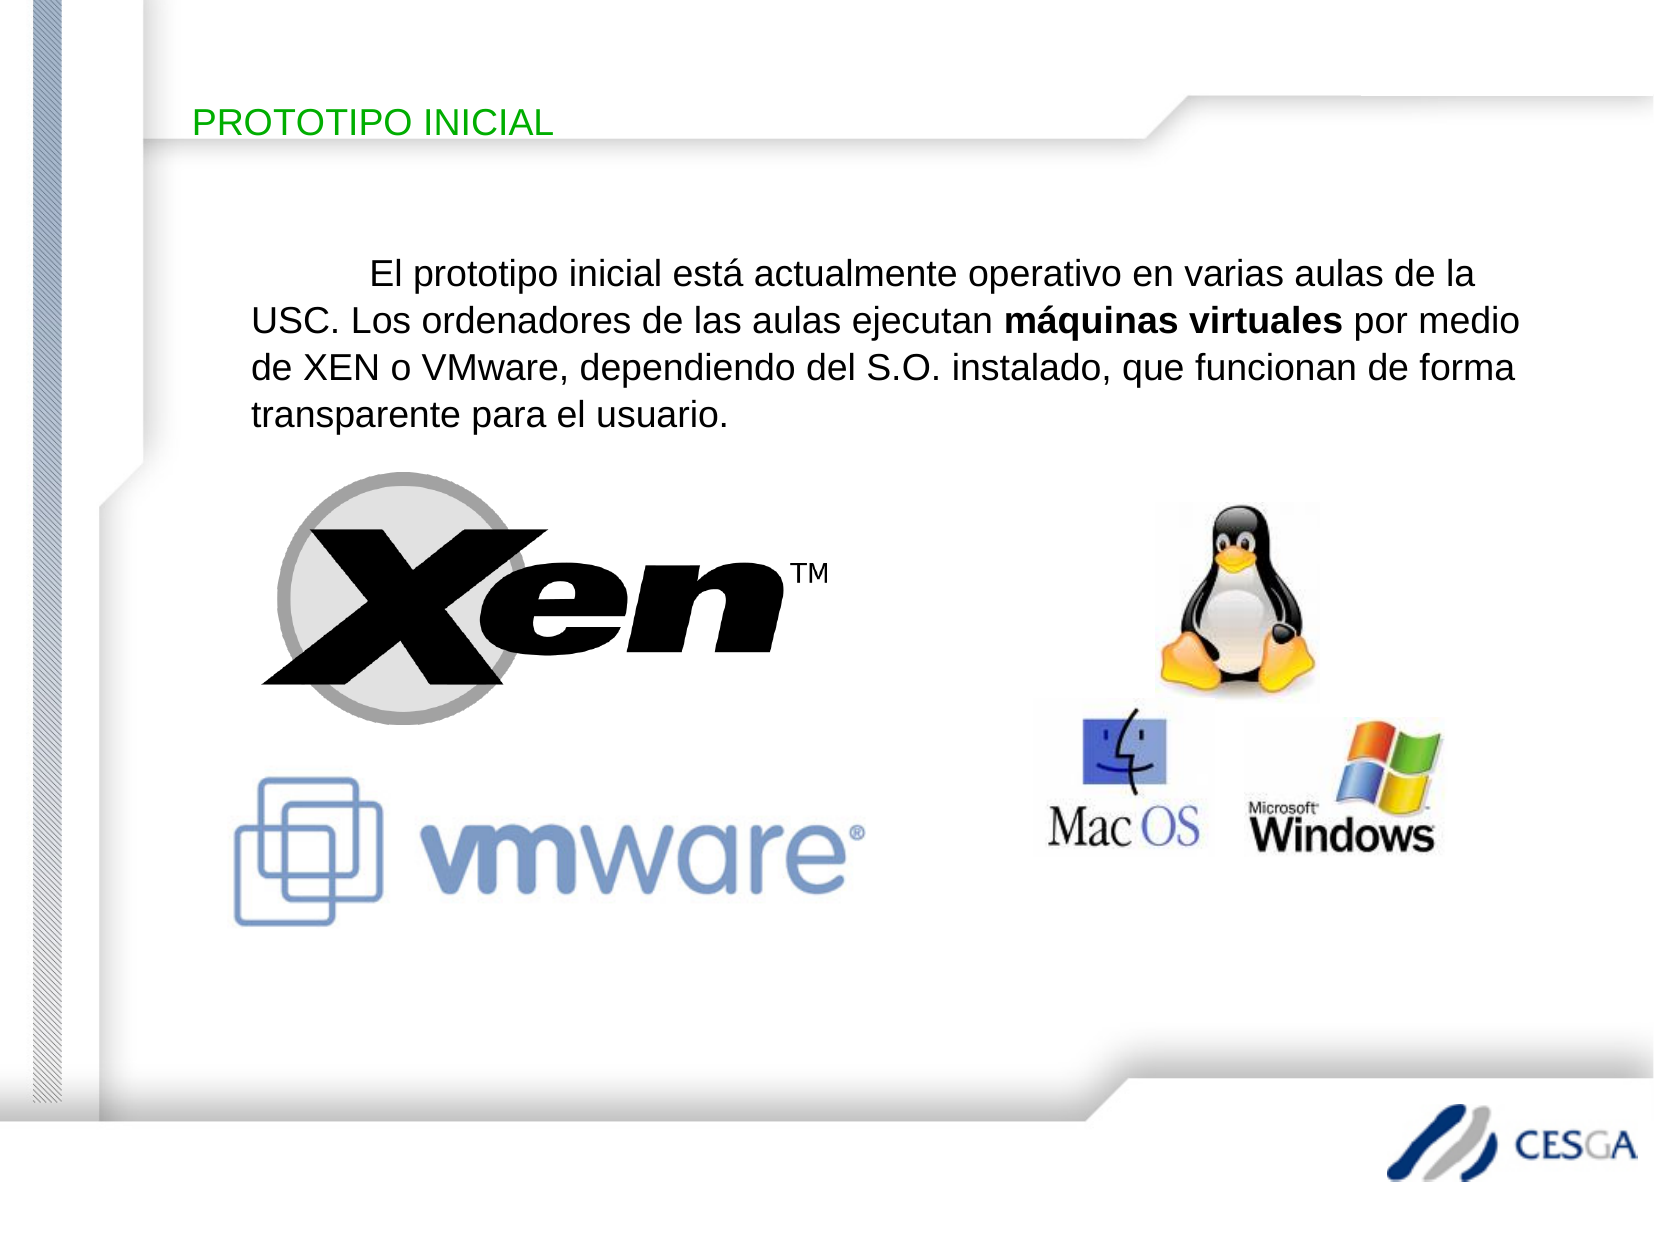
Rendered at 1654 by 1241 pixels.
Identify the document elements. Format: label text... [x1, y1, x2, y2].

text_box PROTOTIPO INICIAL [177, 88, 739, 150]
text_box El prototipo inicial está actualmente operativo en varias aulas de la USC. Los ordenadores de las aulas ejecutan máquinas virtuales por medio de XEN o VMware, dependiendo del S.O. instalado, que funcionan de forma transparente para el usuario. [236, 240, 1565, 443]
picture [0, 0, 1654, 1241]
